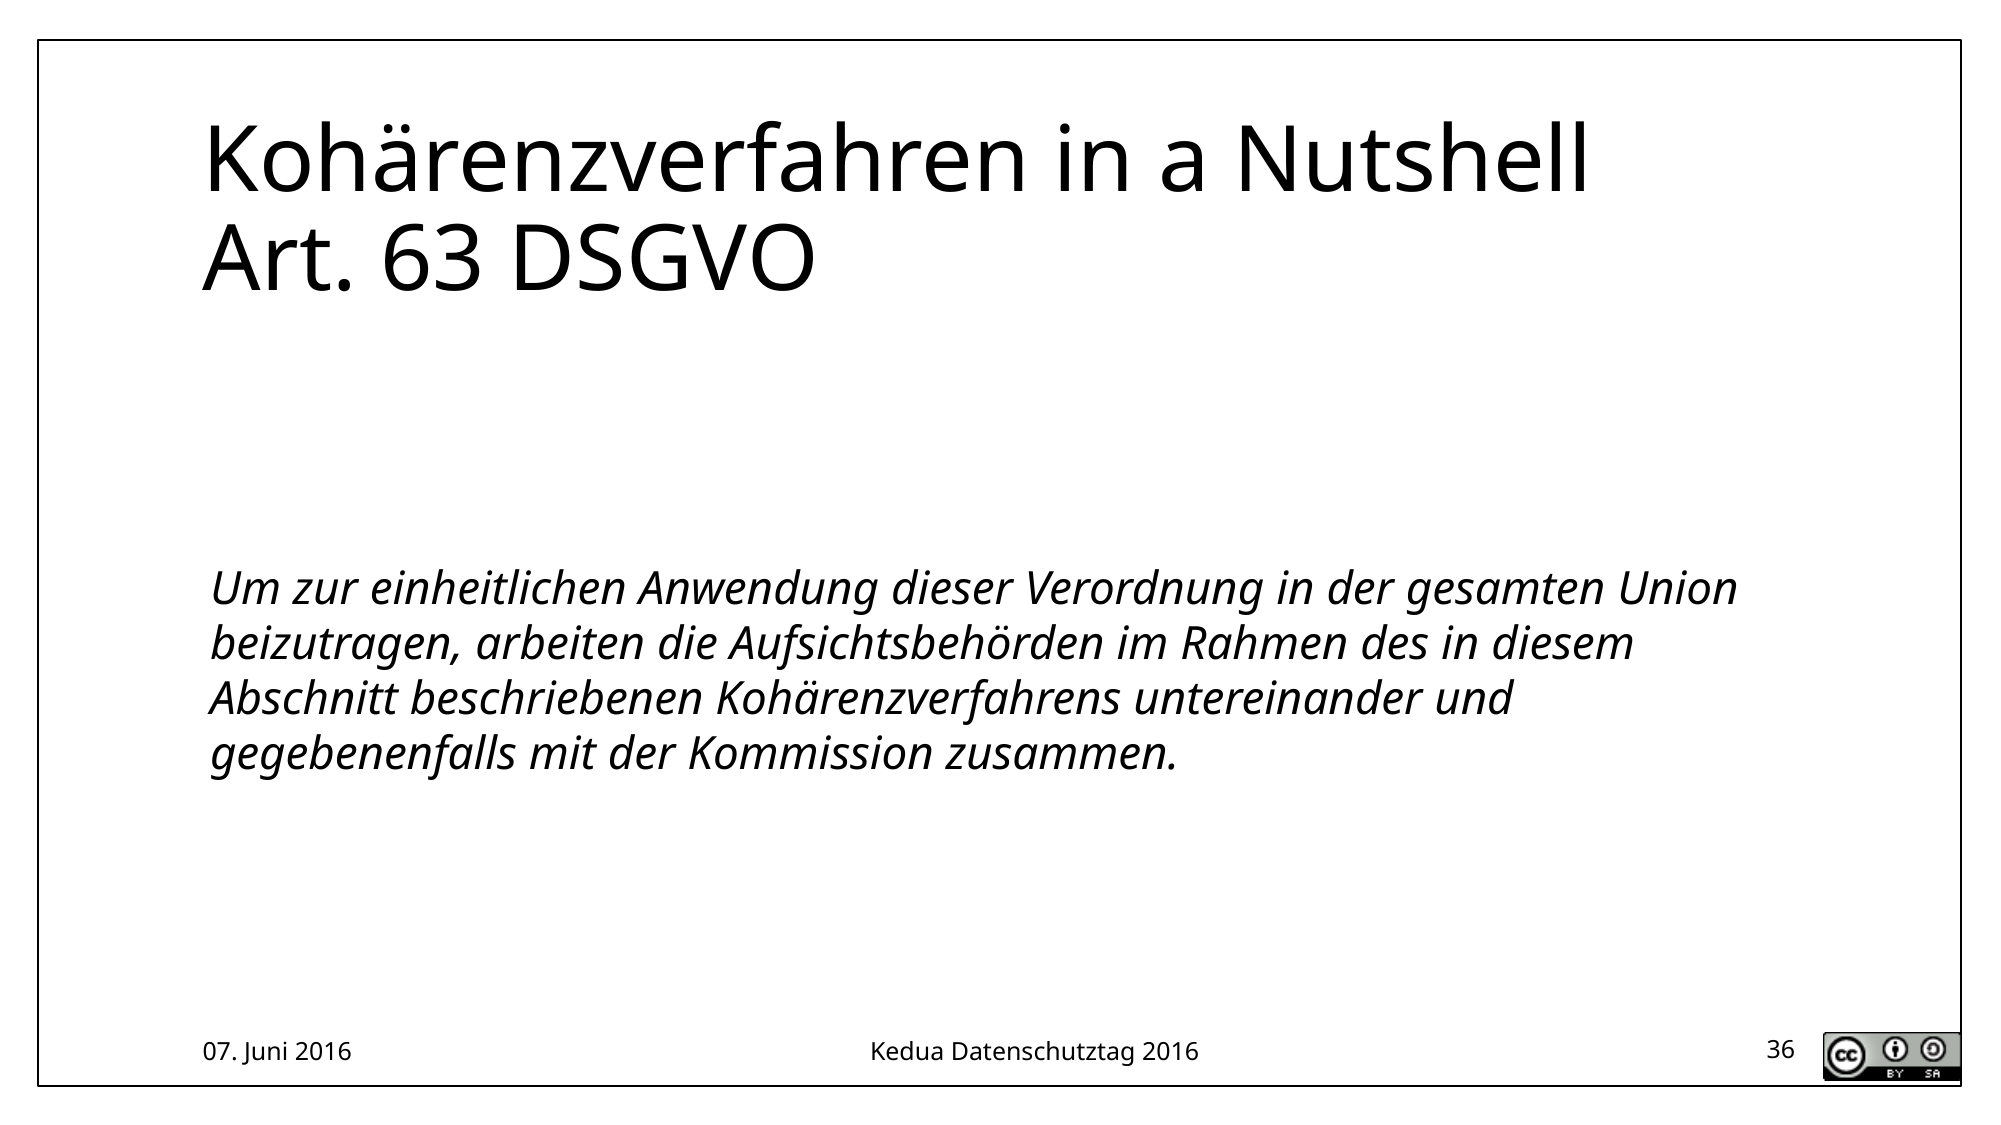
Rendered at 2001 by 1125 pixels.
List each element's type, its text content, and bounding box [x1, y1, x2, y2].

list Um zur einheitlichen Anwendung dieser Verordnung in der gesamten Union beizutragen, arbeiten die Aufsichtsbehörden im Rahmen des in diesem Abschnitt beschriebenen Kohärenzverfahrens untereinander und gegebenenfalls mit der Kommission zusammen. [187, 337, 1808, 1000]
picture [1823, 1032, 1962, 1081]
title Kohärenzverfahren in a Nutshell Art. 63 DSGVO [187, 99, 1808, 323]
slide_number 07. Juni 2016 [187, 1020, 570, 1081]
footer Kedua Datenschutztag 2016 [647, 1020, 1422, 1081]
slide_number <Foliennummer> [1530, 1020, 1811, 1081]
